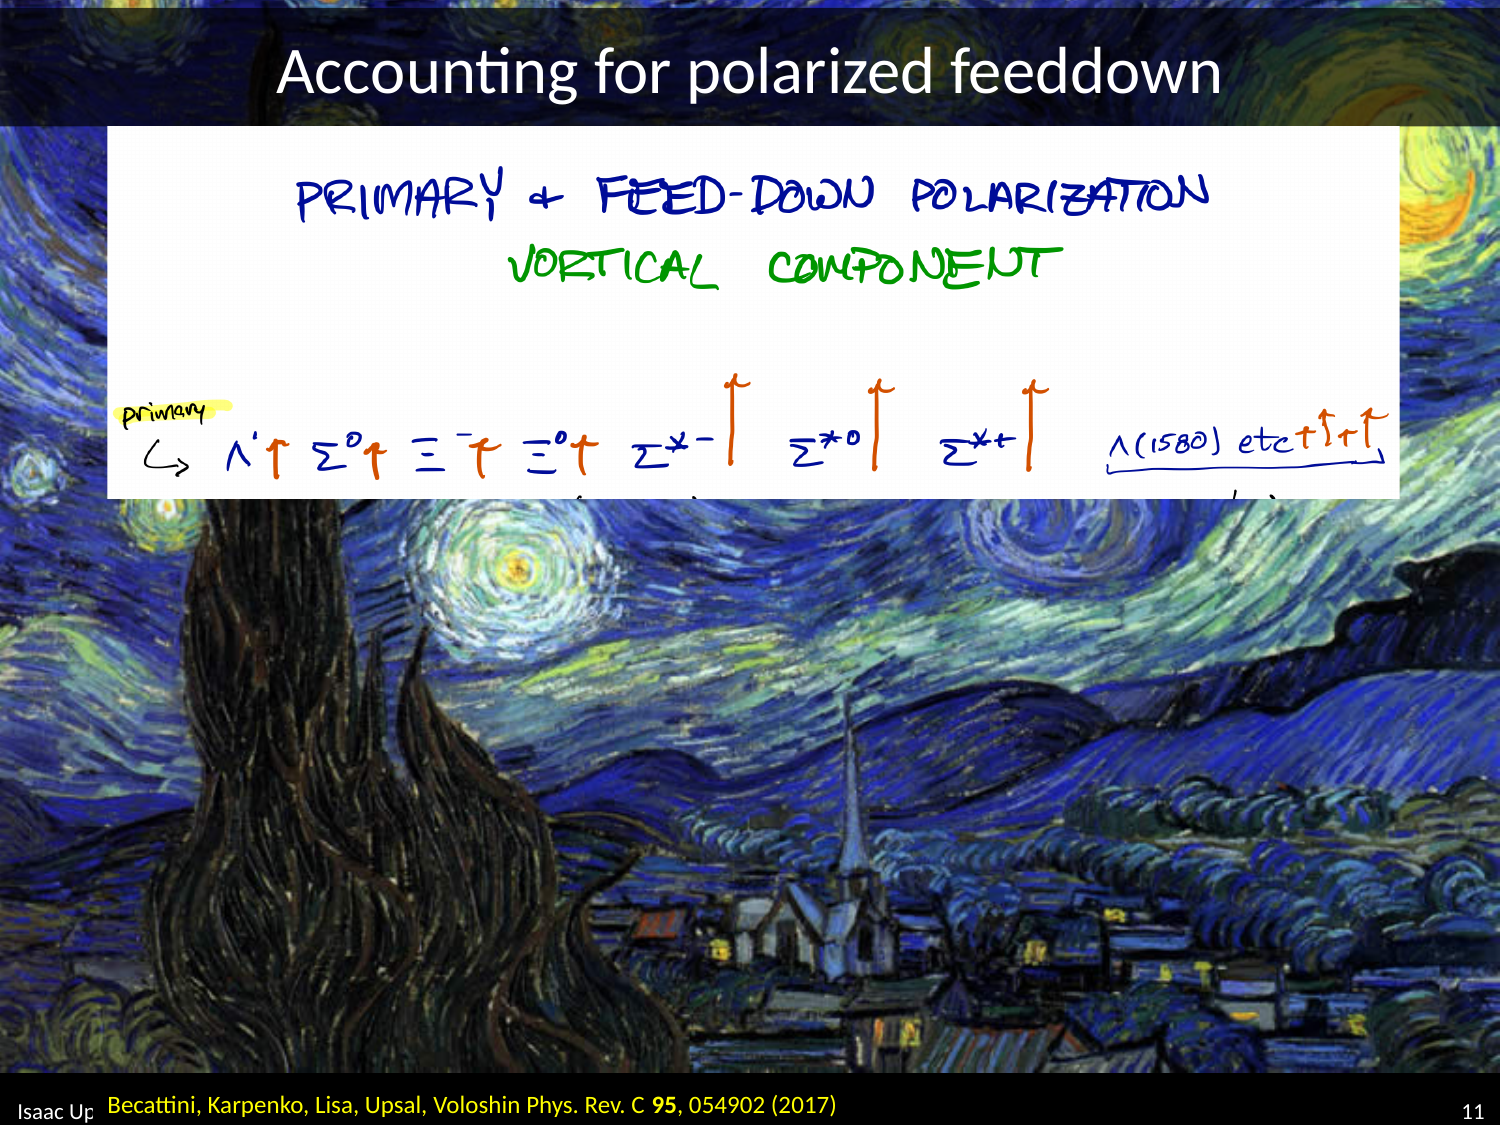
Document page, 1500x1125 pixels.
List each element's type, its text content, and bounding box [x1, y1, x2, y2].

picture [0, 0, 1500, 7]
text_box Becattini, Karpenko, Lisa, Upsal, Voloshin Phys. Rev. C 95, 054902 (2017) [92, 1080, 853, 1125]
picture [0, 126, 1500, 1073]
title Accounting for polarized feeddown [0, 7, 1500, 127]
